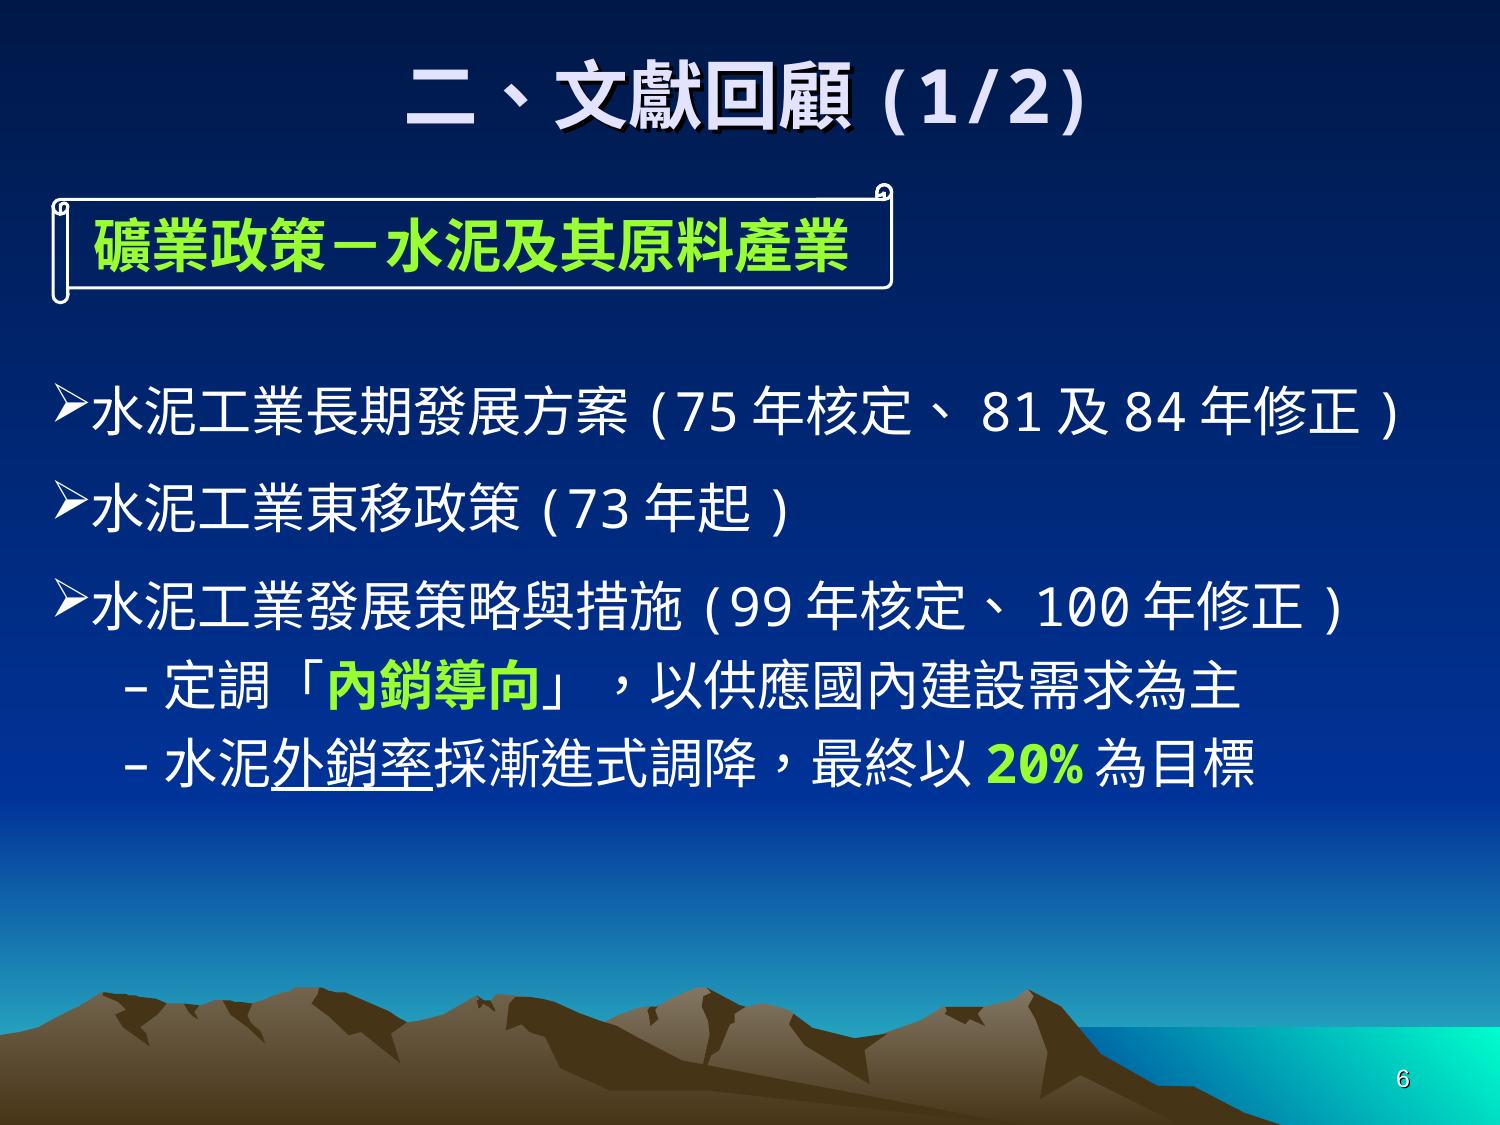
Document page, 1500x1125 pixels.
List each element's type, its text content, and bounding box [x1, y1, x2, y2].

text_box 礦業政策－水泥及其原料產業 [53, 211, 68, 303]
list 水泥工業長期發展方案(75年核定、81及84年修正) 水泥工業東移政策(73年起) 水泥工業發展策略與措施(99年核定、100年修正) 定調「內銷導向」，以供應國內建設需求為主 水泥外銷率採漸進式調降，最終以20%為目標 [41, 349, 1425, 941]
title 二、文獻回顧(1/2) [75, 37, 1426, 149]
text_box <編號> [1074, 1025, 1426, 1101]
text_box 礦業政策－水泥及其原料產業 [53, 194, 892, 288]
